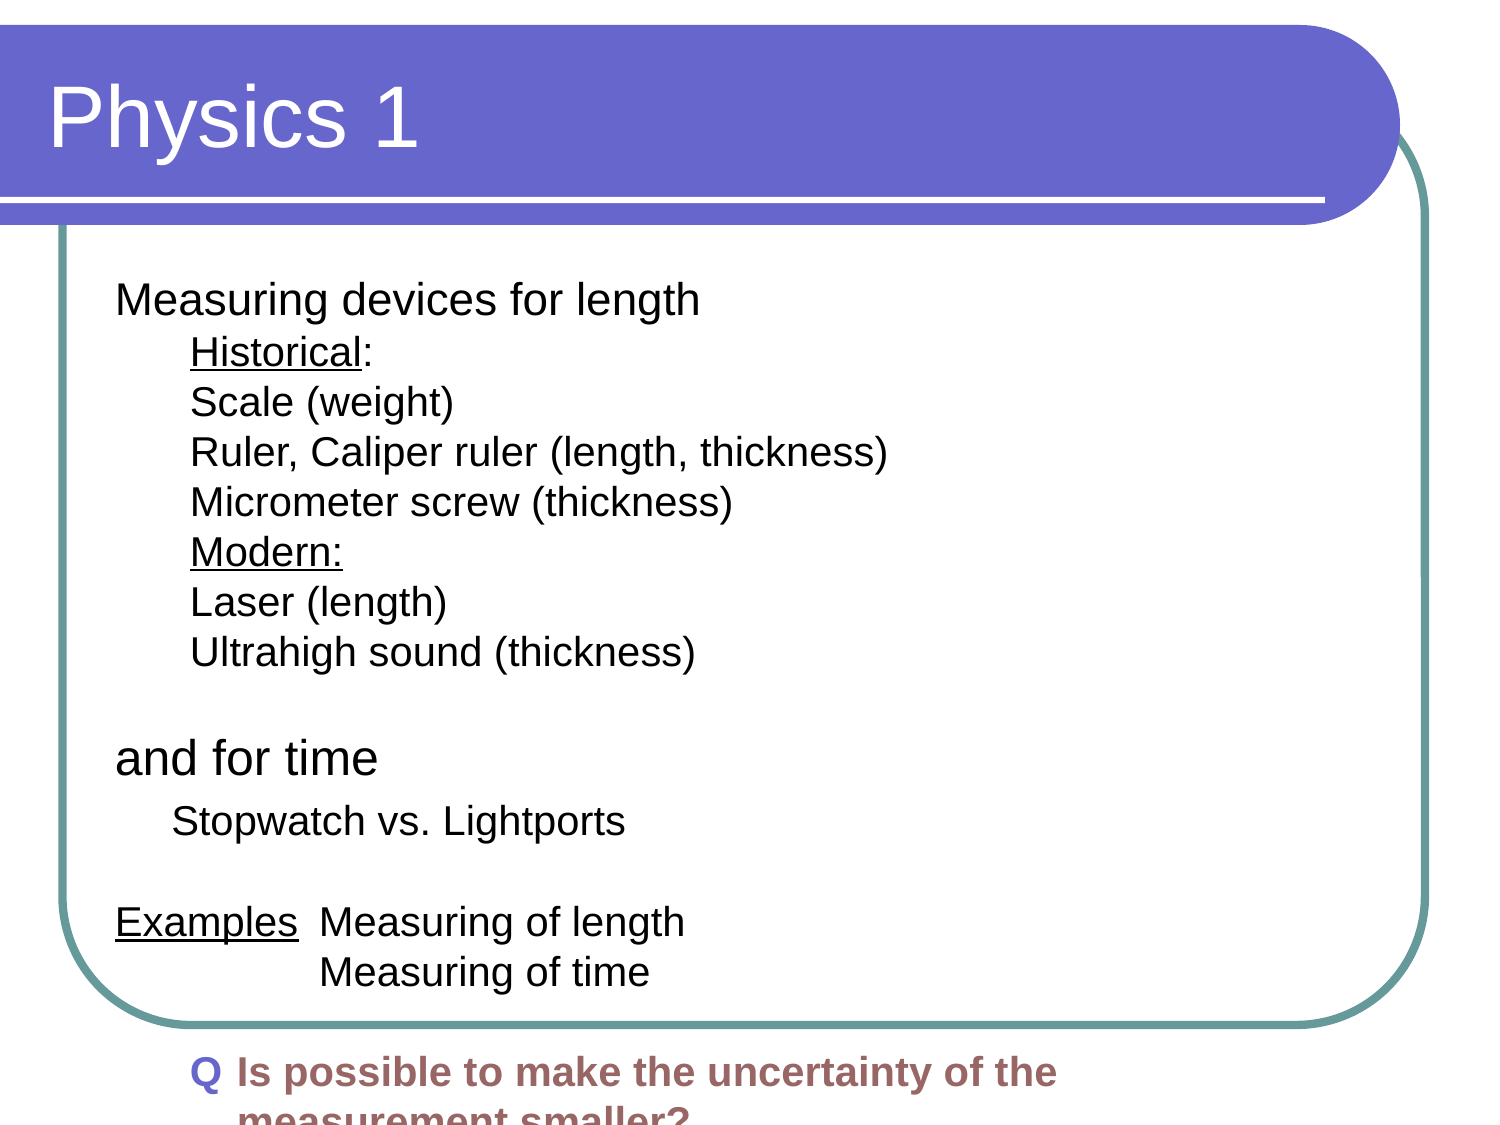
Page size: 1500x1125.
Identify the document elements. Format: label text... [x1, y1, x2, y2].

list Measuring devices for length Historical: Scale (weight) Ruler, Caliper ruler (length, thickness) Micrometer screw (thickness) Modern: Laser (length) Ultrahigh sound (thickness) and for time Stopwatch vs. Lightports Examples Measuring of length Measuring of time Q Is possible to make the uncertainty of the measurement smaller? [99, 262, 1211, 953]
title Physics 1 [32, 37, 1347, 188]
